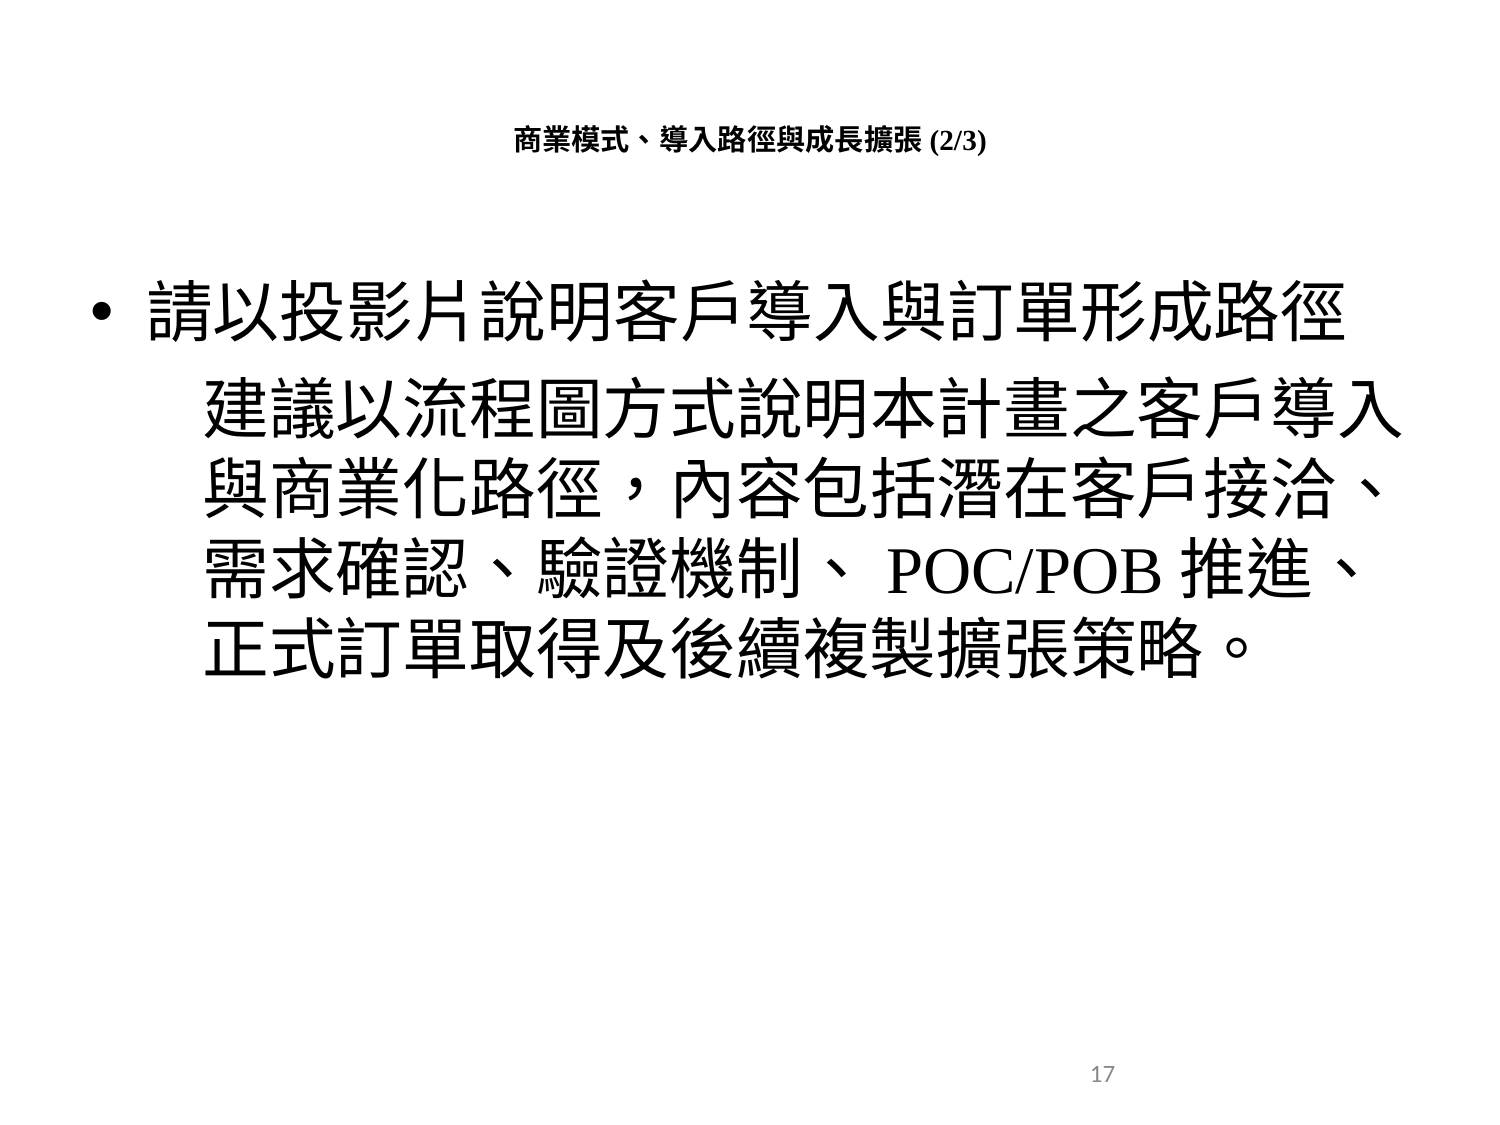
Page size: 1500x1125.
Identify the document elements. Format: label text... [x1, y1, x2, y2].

text_box 17 [1074, 1042, 1426, 1103]
title 商業模式、導入路徑與成長擴張(2/3) [75, 45, 1426, 211]
list 請以投影片說明客戶導入與訂單形成路徑 建議以流程圖方式說明本計畫之客戶導入與商業化路徑，內容包括潛在客戶接洽、需求確認、驗證機制、POC/POB推進、正式訂單取得及後續複製擴張策略。 [75, 211, 1426, 1050]
